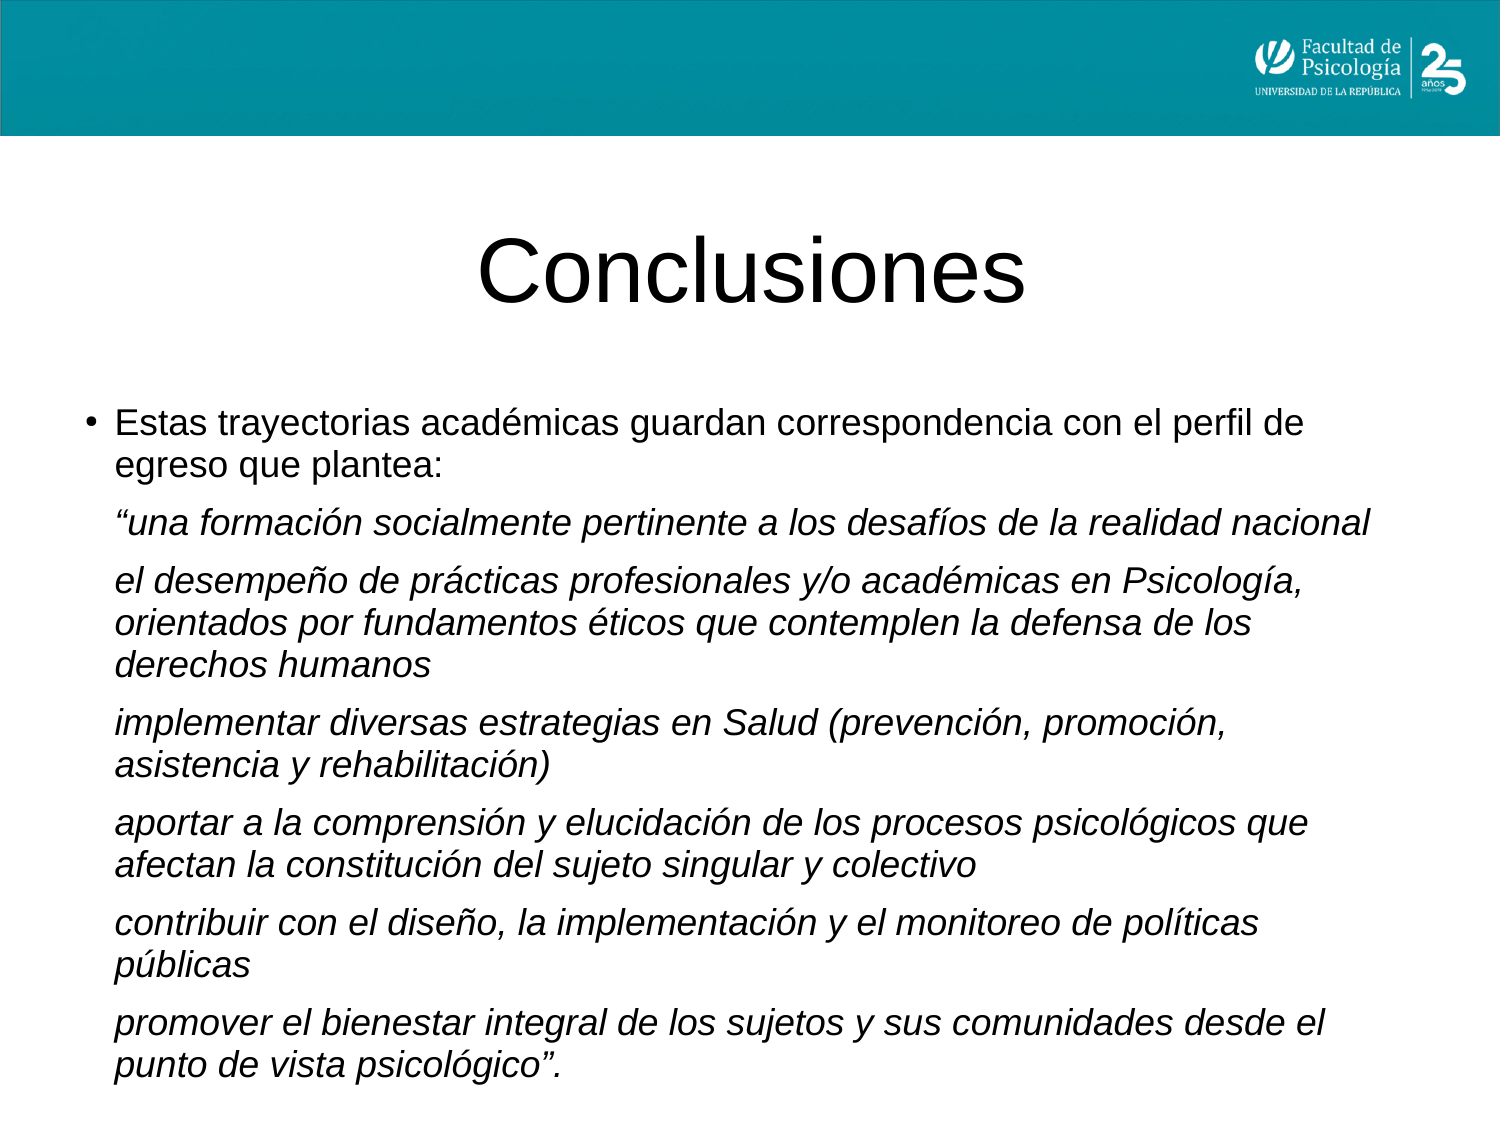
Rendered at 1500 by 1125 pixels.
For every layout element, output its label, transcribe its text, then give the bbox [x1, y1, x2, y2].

title Conclusiones [75, 82, 1430, 460]
picture [0, 0, 1500, 136]
list Estas trayectorias académicas guardan correspondencia con el perfil de egreso que plantea: “una formación socialmente pertinente a los desafíos de la realidad nacional el desempeño de prácticas profesionales y/o académicas en Psicología, orientados por fundamentos éticos que contemplen la defensa de los derechos humanos implementar diversas estrategias en Salud (prevención, promoción, asistencia y rehabilitación) aportar a la comprensión y elucidación de los procesos psicológicos que afectan la constitución del sujeto singular y colectivo contribuir con el diseño, la implementación y el monitoreo de políticas públicas promover el bienestar integral de los sujetos y sus comunidades desde el punto de vista psicológico”. [75, 401, 1394, 1087]
